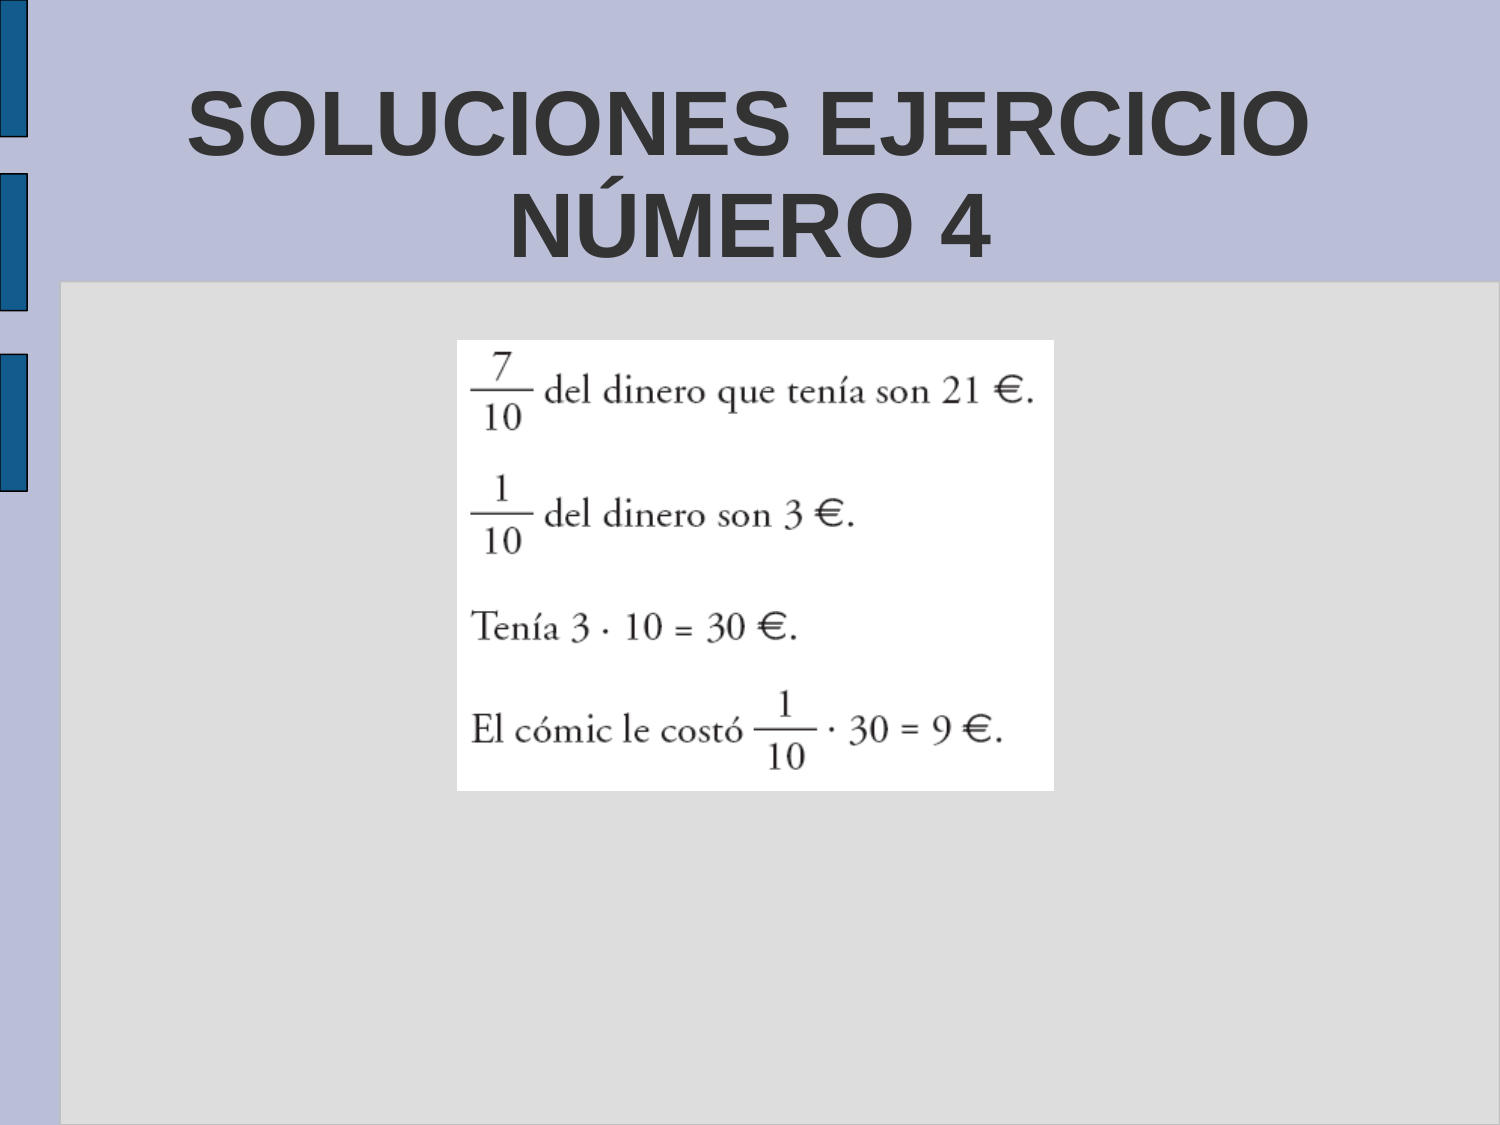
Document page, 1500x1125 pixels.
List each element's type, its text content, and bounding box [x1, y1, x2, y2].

picture [457, 340, 1054, 791]
title SOLUCIONES EJERCICIO NÚMERO 4 [110, 73, 1391, 279]
